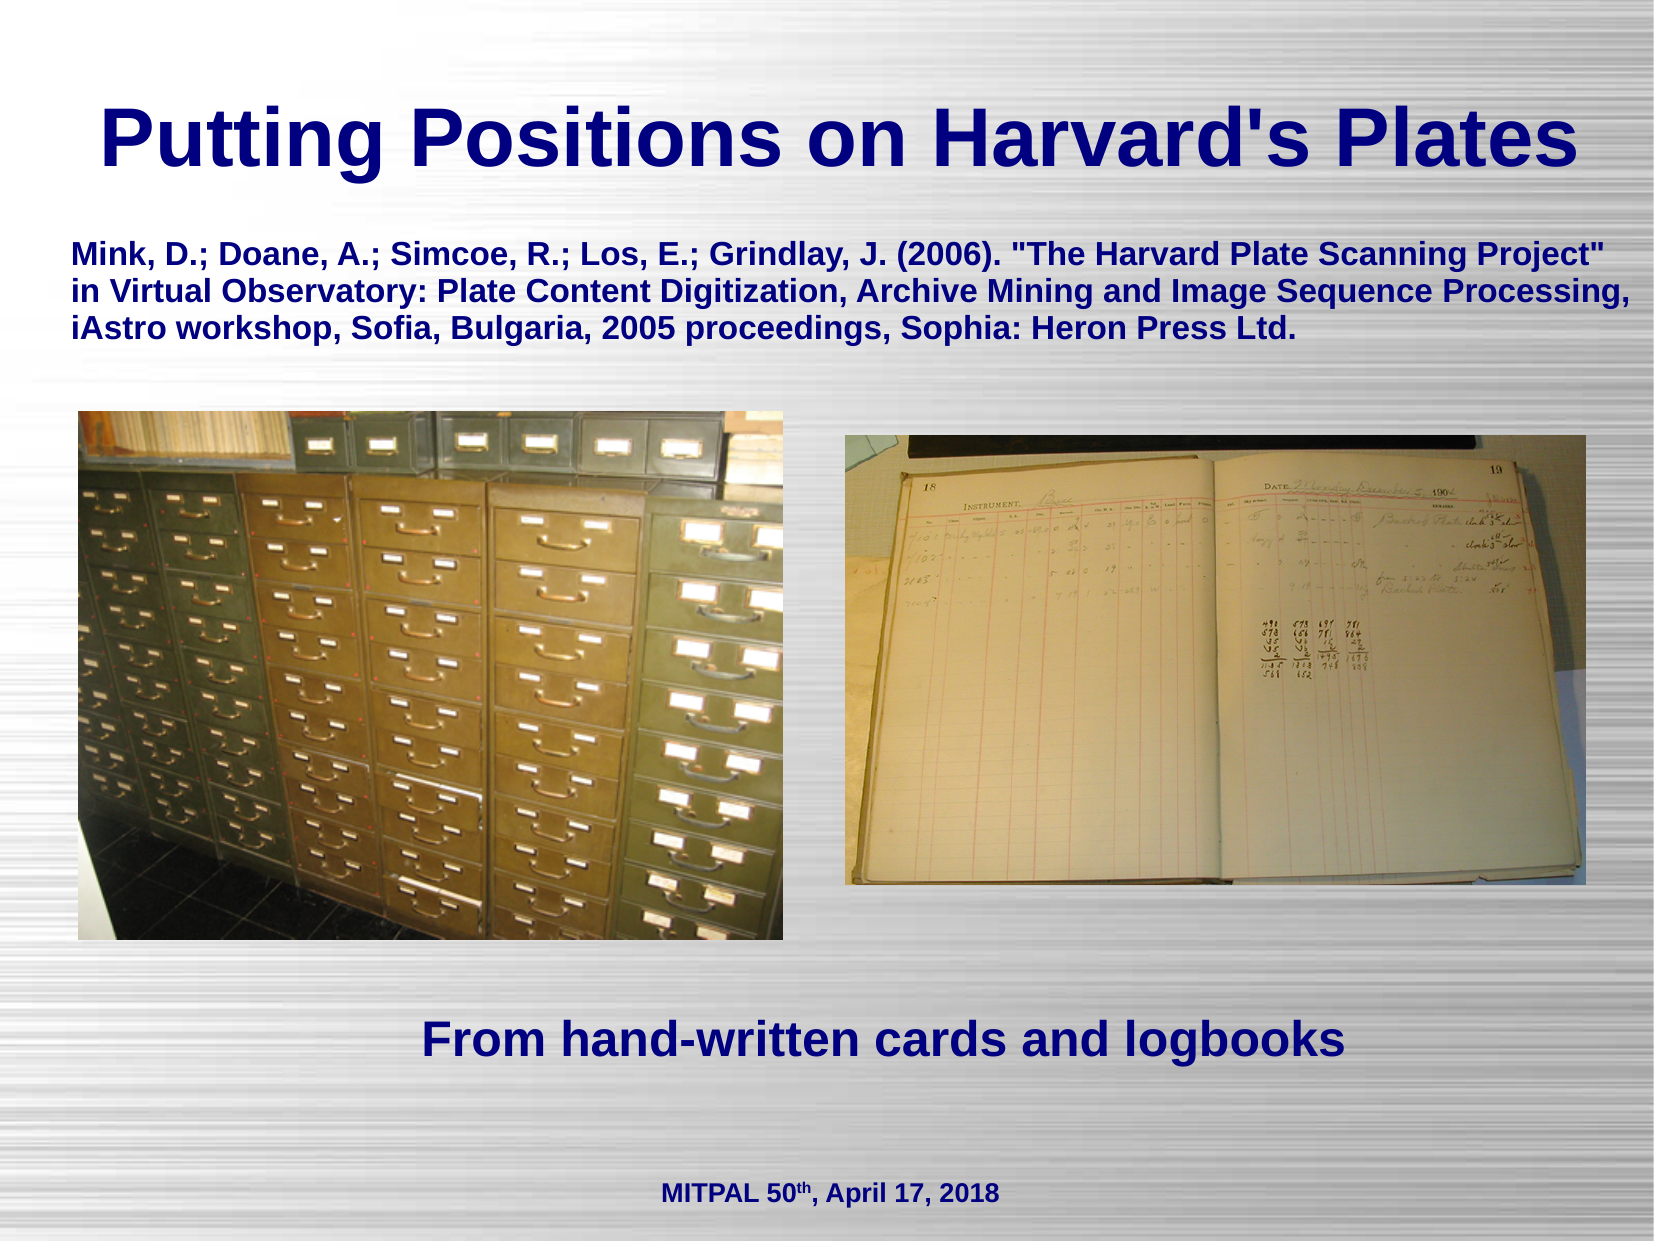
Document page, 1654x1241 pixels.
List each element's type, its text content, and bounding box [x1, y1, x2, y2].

text_box Putting Positions on Harvard's Plates [29, 69, 1625, 196]
text_box From hand-written cards and logbooks [406, 1003, 1373, 1088]
text_box MITPAL 50th, April 17, 2018 [646, 1170, 1015, 1218]
text_box Mink, D.; Doane, A.; Simcoe, R.; Los, E.; Grindlay, J. (2006). "The Harvard Plate Scanning Project" in Virtual Observatory: Plate Content Digitization, Archive Mining and Image Sequence Processing, iAstro workshop, Sofia, Bulgaria, 2005 proceedings, Sophia: Heron Press Ltd. [55, 227, 1648, 358]
picture [0, 0, 1654, 1241]
